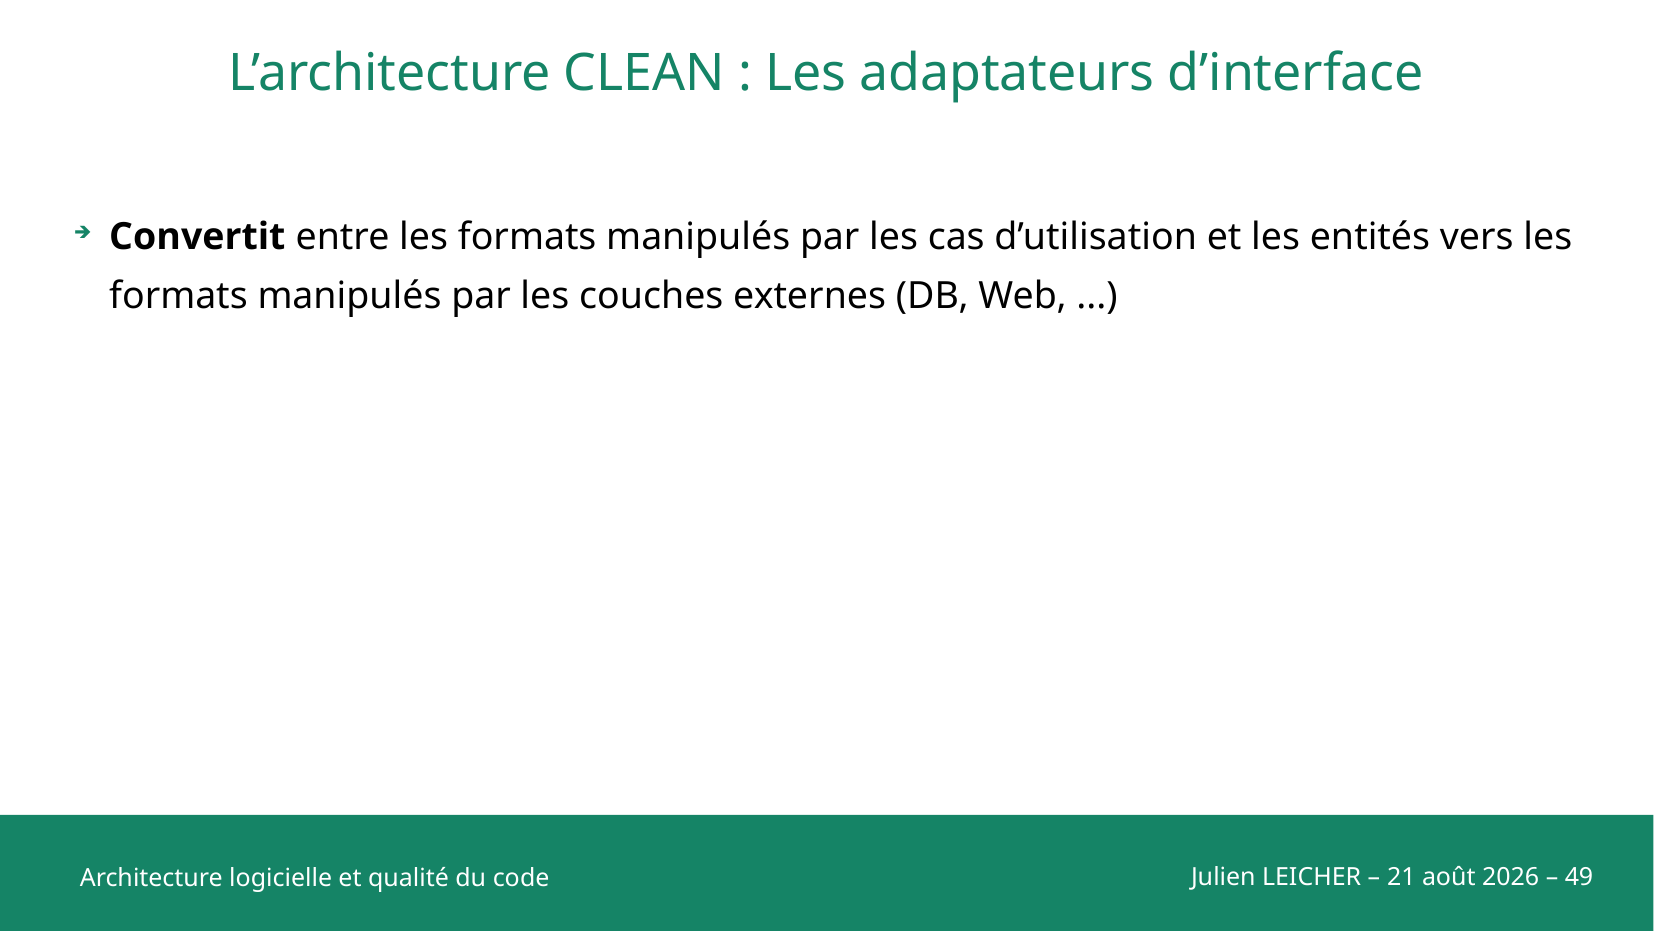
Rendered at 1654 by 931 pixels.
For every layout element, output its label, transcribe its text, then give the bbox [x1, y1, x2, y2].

text_box L’architecture CLEAN : Les adaptateurs d’interface [0, 27, 1654, 113]
text_box Architecture logicielle et qualité du code [64, 852, 798, 898]
text_box Convertit entre les formats manipulés par les cas d’utilisation et les entités vers les formats manipulés par les couches externes (DB, Web, ...) [59, 194, 1595, 678]
text_box Julien LEICHER – 22 mars 2022 – <numéro> [0, 814, 1654, 931]
